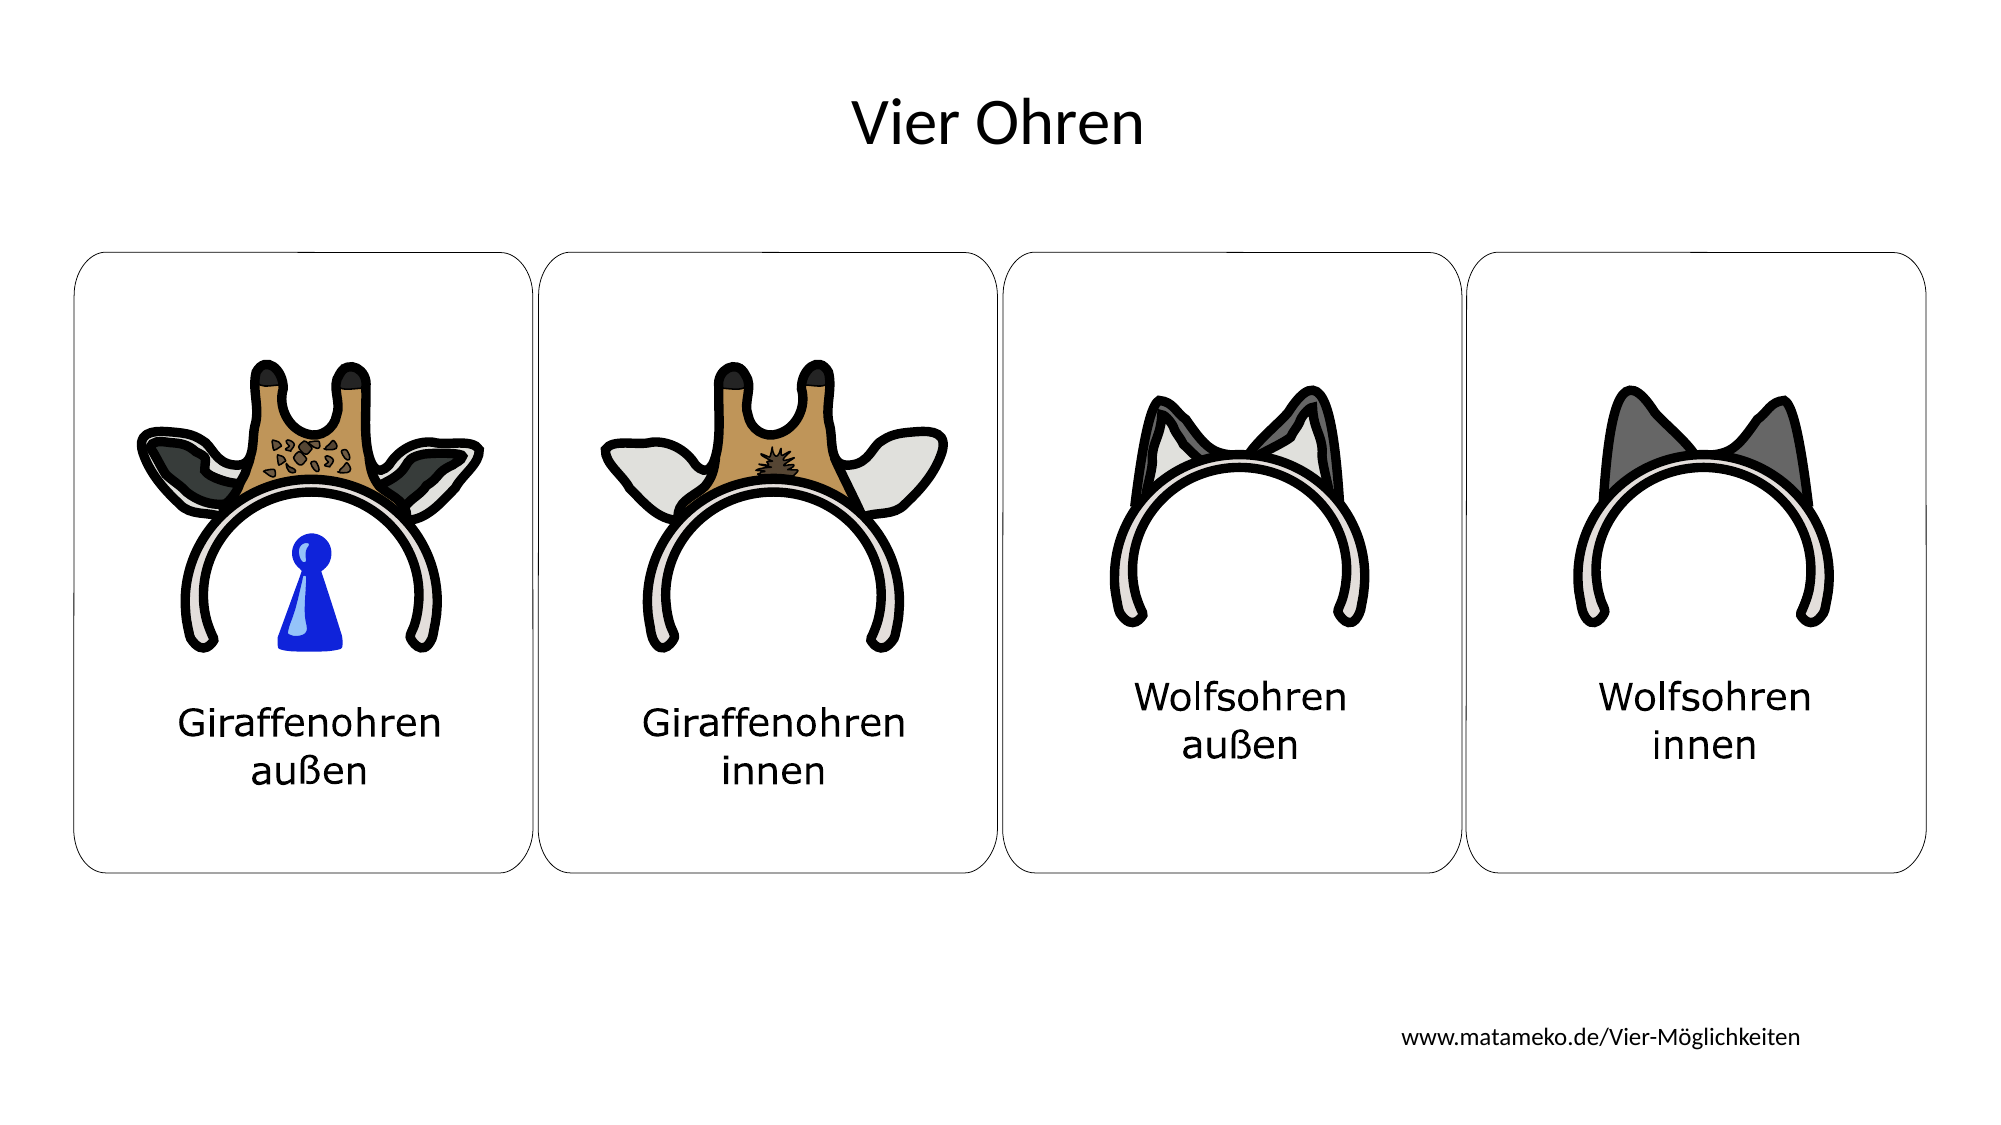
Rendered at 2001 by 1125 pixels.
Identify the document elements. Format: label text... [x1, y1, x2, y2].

text_box [332, 714, 352, 737]
text_box [210, 715, 214, 737]
text_box [721, 707, 750, 737]
text_box [300, 754, 320, 785]
text_box [235, 714, 254, 737]
text_box [1120, 460, 1360, 617]
text_box [1253, 736, 1274, 759]
text_box [1599, 682, 1633, 711]
text_box [749, 714, 769, 737]
text_box [684, 715, 699, 737]
text_box [381, 715, 395, 737]
text_box [1752, 689, 1765, 711]
text_box [708, 370, 846, 495]
text_box [389, 458, 451, 499]
text_box [271, 707, 285, 737]
text_box [242, 370, 375, 493]
text_box [653, 484, 894, 643]
text_box [699, 714, 718, 737]
text_box [1261, 396, 1332, 477]
text_box [1702, 689, 1723, 712]
text_box [1682, 689, 1700, 712]
text_box Vier Ohren [836, 70, 1164, 167]
text_box [861, 714, 881, 737]
text_box [1326, 689, 1345, 711]
text_box [1231, 729, 1251, 759]
text_box [1610, 396, 1685, 487]
text_box [846, 715, 860, 737]
text_box [1727, 680, 1745, 711]
text_box [674, 715, 679, 737]
text_box [1134, 682, 1170, 711]
text_box [411, 448, 474, 514]
text_box [885, 714, 904, 737]
text_box [166, 482, 205, 508]
text_box [1668, 680, 1682, 711]
text_box [1159, 406, 1207, 455]
text_box [758, 763, 777, 785]
text_box [773, 714, 792, 737]
text_box [1183, 736, 1202, 759]
text_box [1263, 680, 1281, 711]
text_box [379, 453, 409, 478]
text_box [822, 707, 840, 737]
text_box [1791, 689, 1810, 711]
text_box [1151, 418, 1156, 437]
text_box [396, 714, 416, 737]
text_box [220, 715, 235, 737]
text_box [1238, 689, 1259, 712]
text_box [284, 714, 304, 737]
text_box [806, 763, 824, 785]
text_box [276, 762, 295, 786]
text_box [1302, 689, 1322, 711]
text_box [1660, 681, 1664, 710]
text_box [1170, 689, 1191, 712]
text_box [1155, 426, 1190, 479]
text_box [1273, 419, 1320, 476]
text_box [1737, 736, 1755, 759]
text_box [734, 763, 753, 785]
text_box [210, 457, 240, 478]
text_box [257, 707, 272, 737]
text_box [179, 708, 204, 737]
text_box [846, 437, 938, 510]
text_box [1287, 689, 1301, 711]
text_box [190, 484, 432, 643]
text_box [277, 533, 343, 652]
text_box [157, 447, 232, 499]
text_box [643, 708, 669, 737]
text_box [414, 447, 432, 451]
text_box [611, 447, 706, 514]
text_box [796, 714, 816, 737]
text_box [1665, 736, 1683, 759]
text_box [1736, 406, 1801, 491]
text_box [421, 714, 440, 737]
text_box www.matameko.de/Vier-Möglichkeiten [1386, 1013, 1817, 1088]
text_box [252, 762, 271, 786]
text_box [348, 763, 366, 785]
text_box [323, 763, 343, 785]
text_box [1207, 737, 1226, 759]
text_box [1204, 680, 1219, 711]
text_box [1766, 689, 1786, 711]
text_box [1218, 689, 1235, 712]
text_box [1279, 736, 1297, 759]
text_box [357, 707, 375, 737]
text_box [724, 762, 729, 785]
text_box [1689, 736, 1708, 759]
text_box [1655, 737, 1659, 759]
text_box [188, 440, 205, 450]
text_box [1713, 736, 1733, 759]
text_box [309, 714, 328, 737]
text_box [782, 763, 802, 785]
text_box [1634, 689, 1656, 712]
text_box [1583, 460, 1824, 617]
